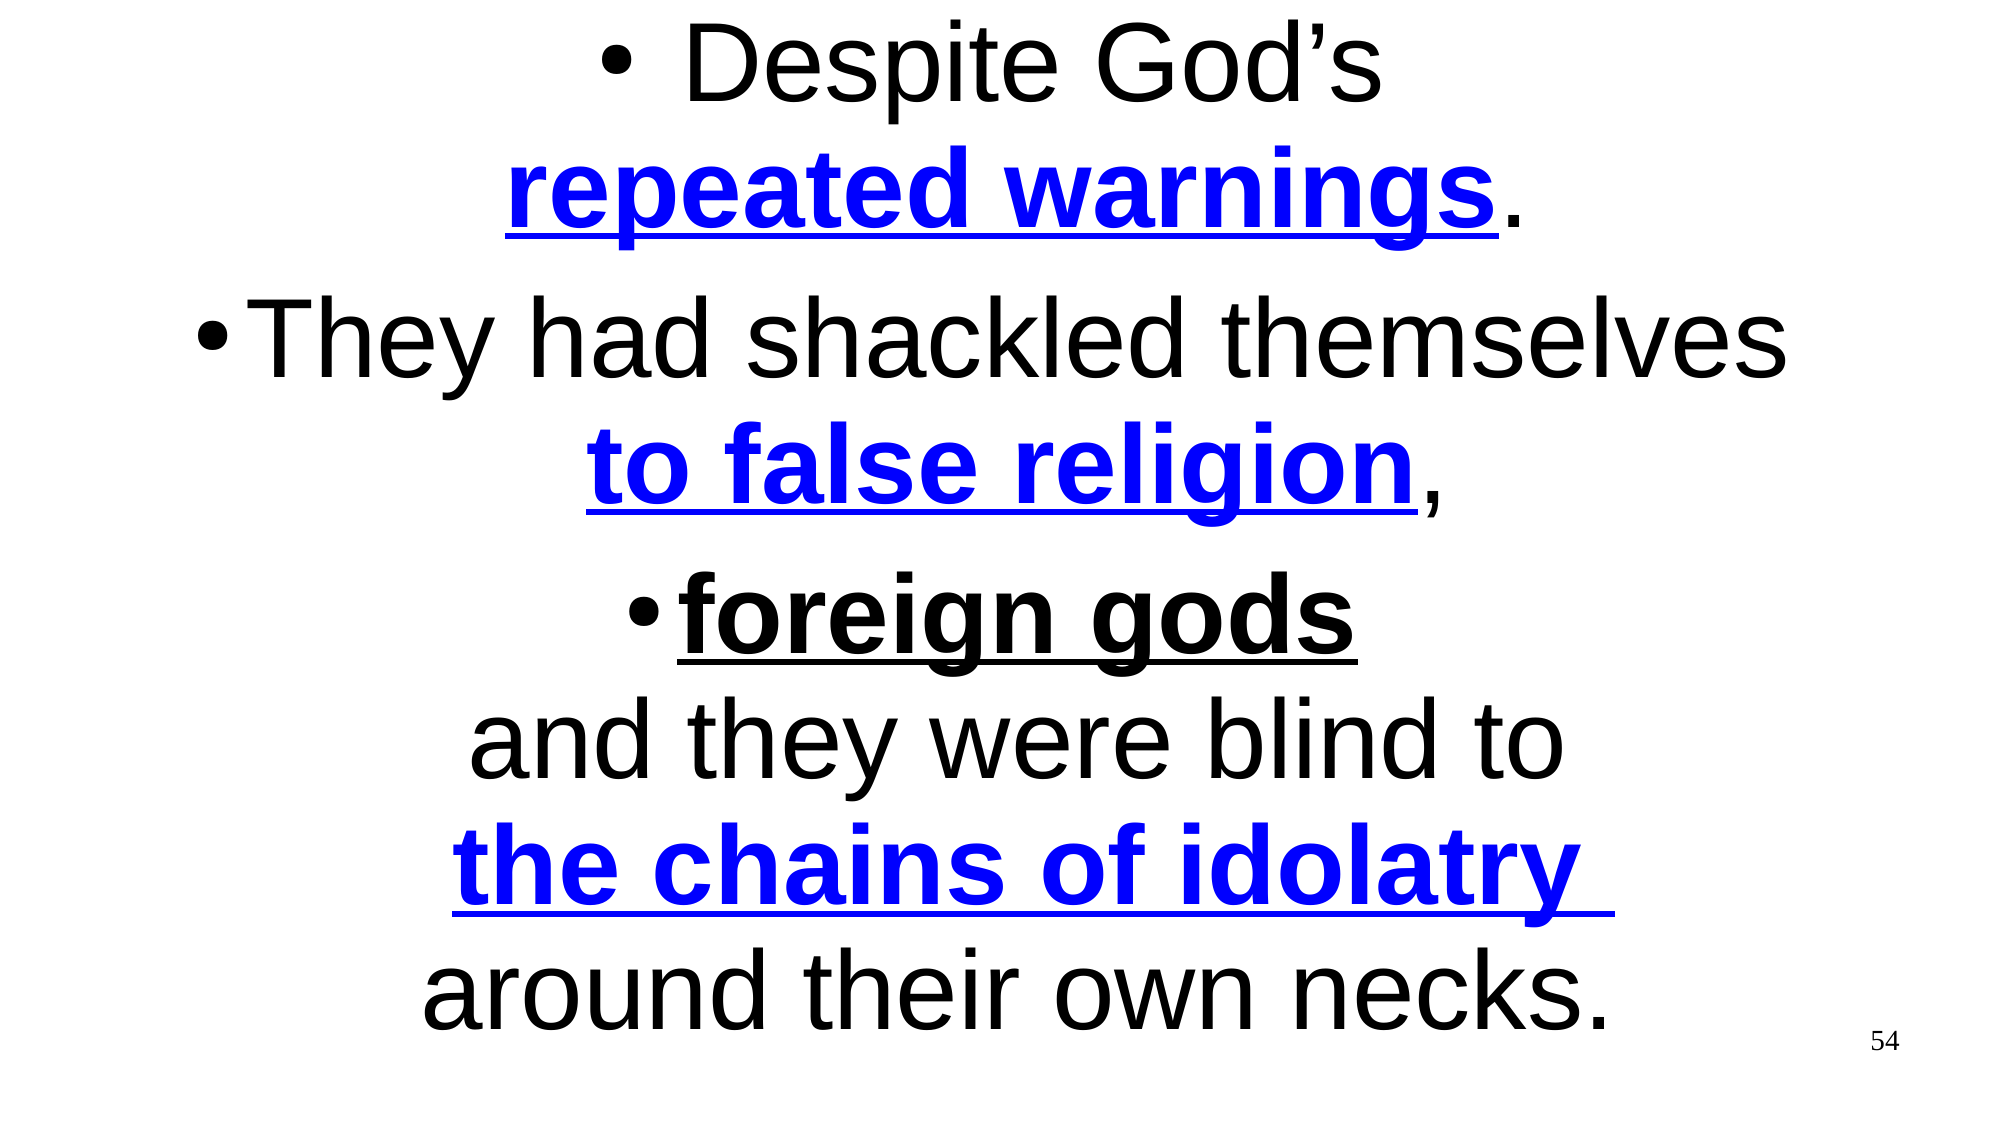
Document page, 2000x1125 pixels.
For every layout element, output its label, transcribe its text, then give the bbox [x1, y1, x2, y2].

list Despite God’s repeated warnings. They had shackled themselves to false religion, foreign gods and they were blind to the chains of idolatry around their own necks. [0, 0, 1996, 1123]
